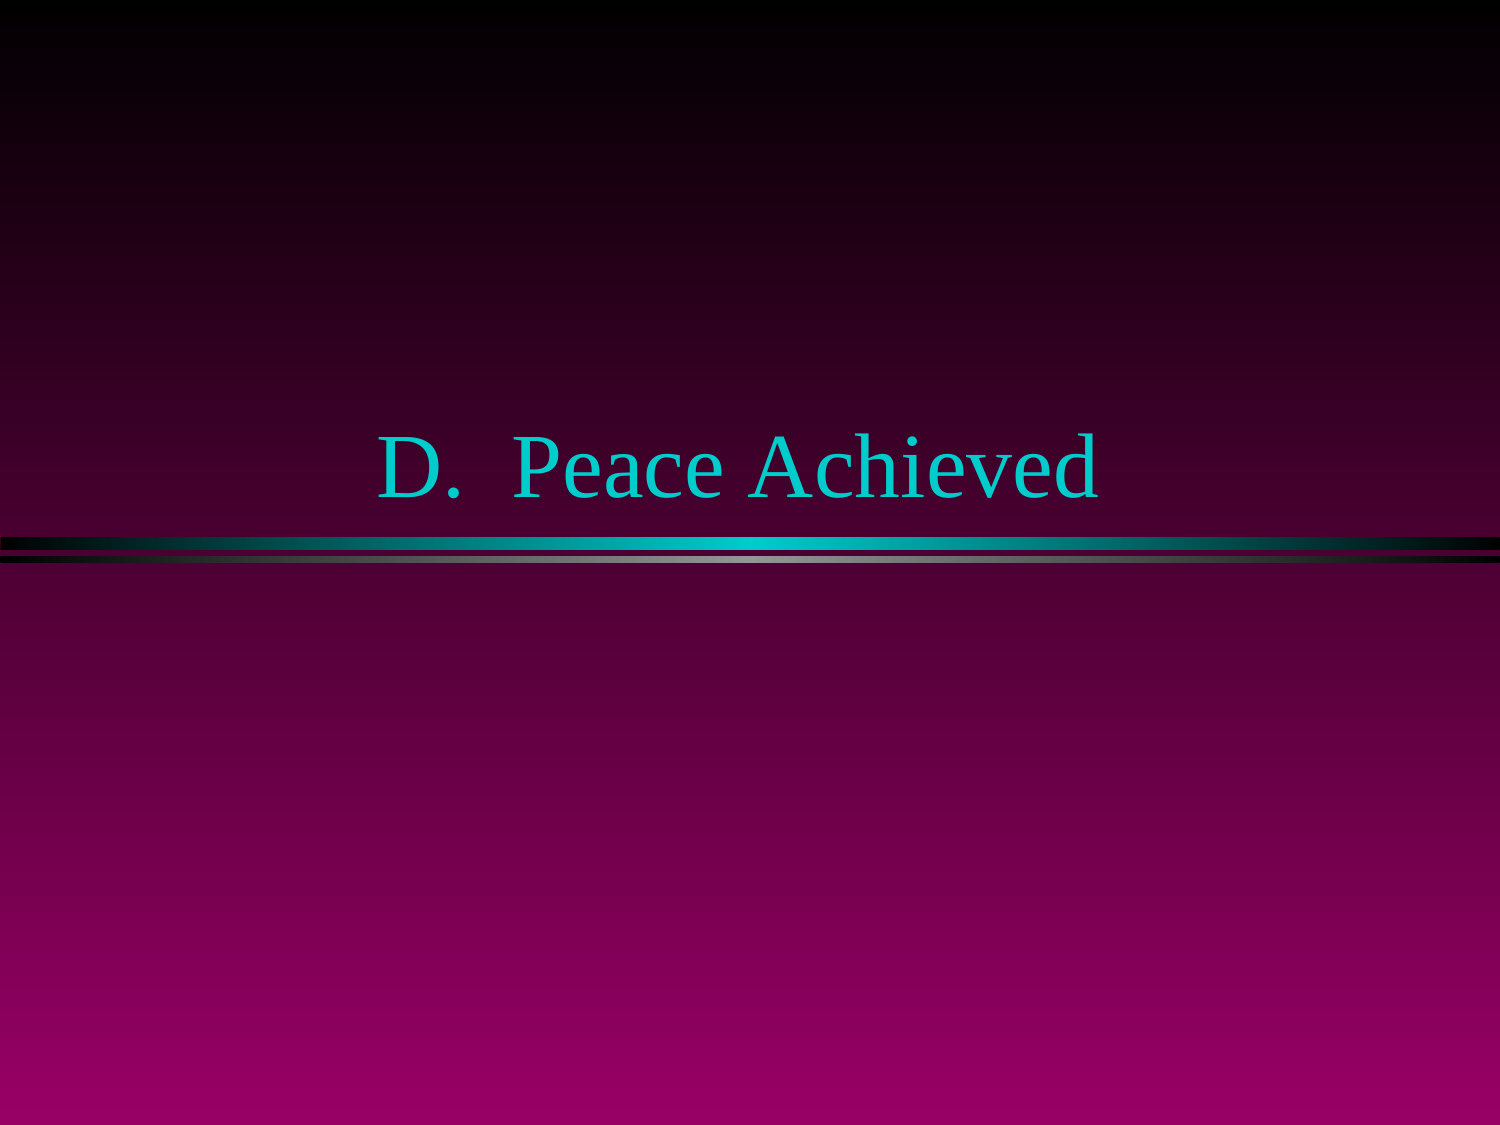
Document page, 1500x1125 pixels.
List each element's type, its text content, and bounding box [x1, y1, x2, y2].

title D. Peace Achieved [112, 337, 1388, 525]
